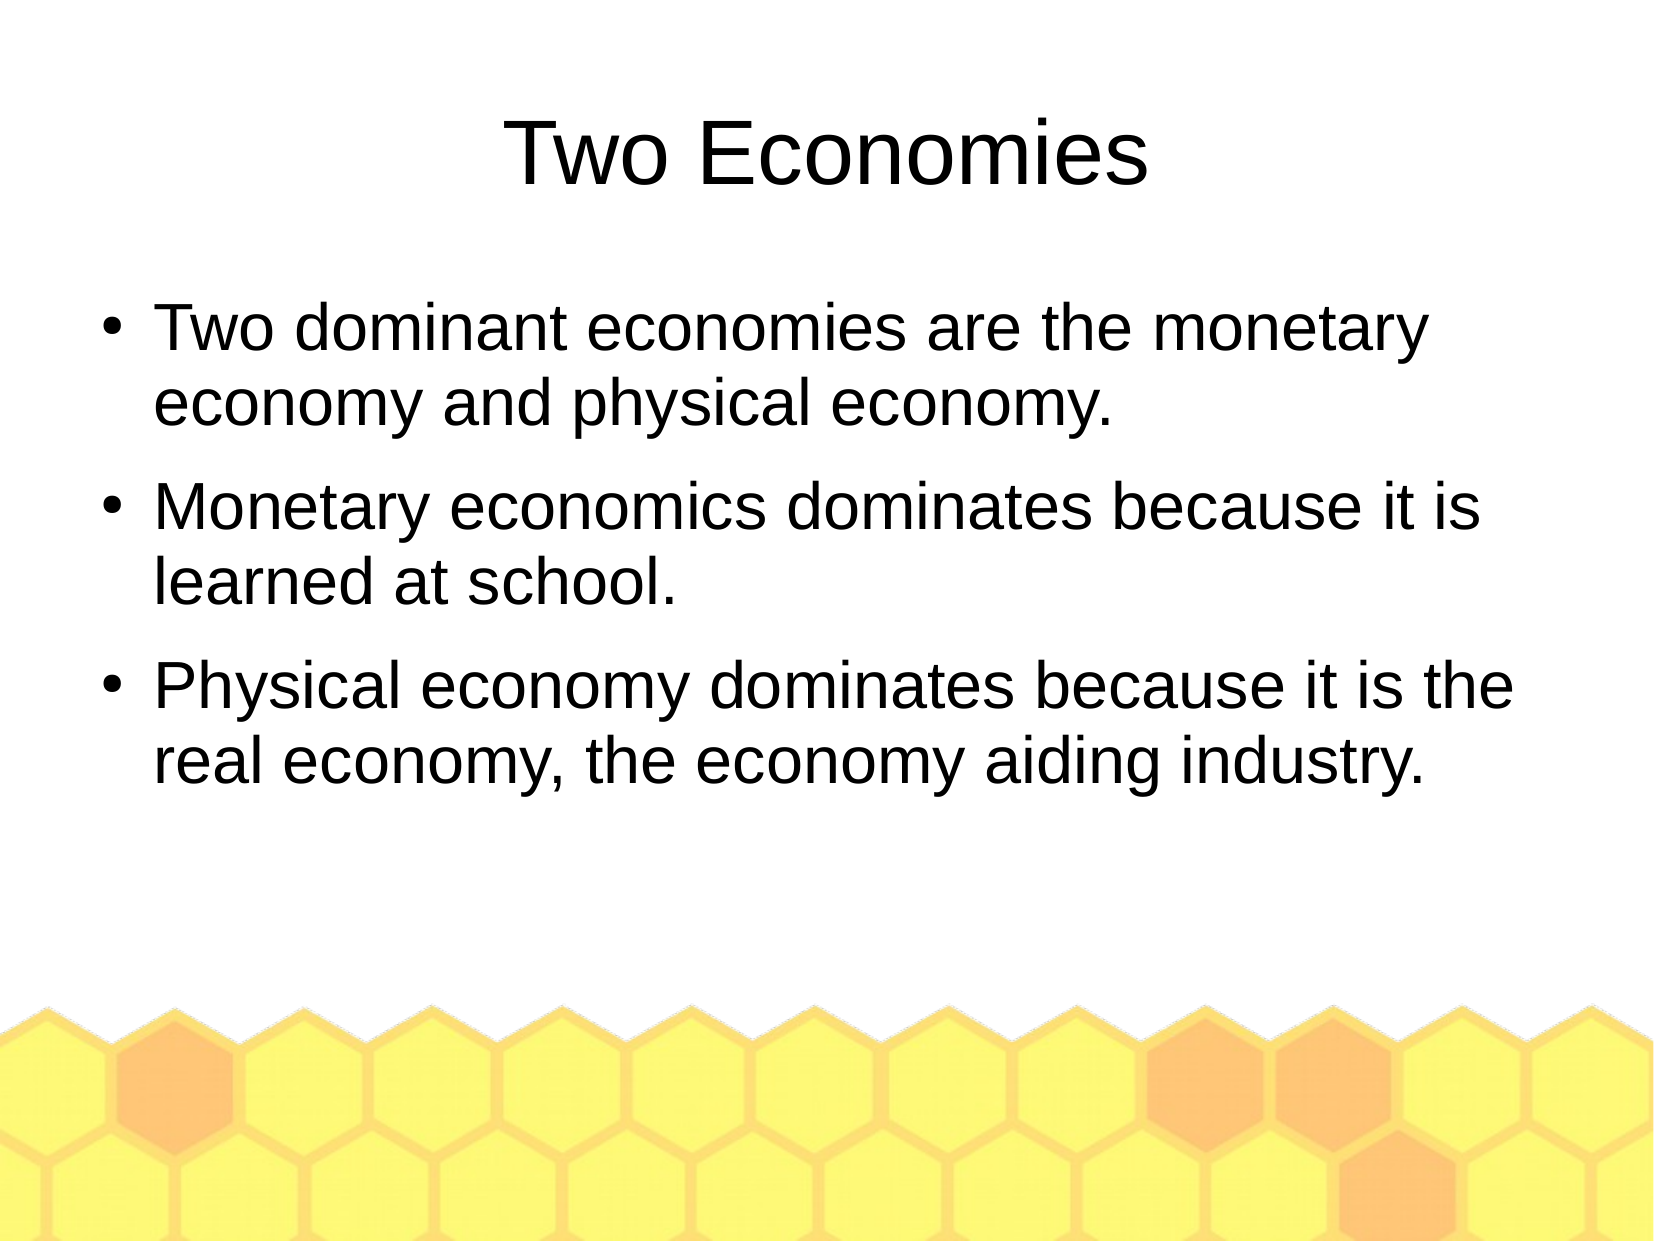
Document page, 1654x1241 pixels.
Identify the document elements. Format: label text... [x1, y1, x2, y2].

list Two dominant economies are the monetary economy and physical economy. Monetary economics dominates because it is learned at school. Physical economy dominates because it is the real economy, the economy aiding industry. [82, 290, 1571, 1010]
title Two Economies [82, 49, 1571, 257]
picture [0, 1001, 1654, 1241]
